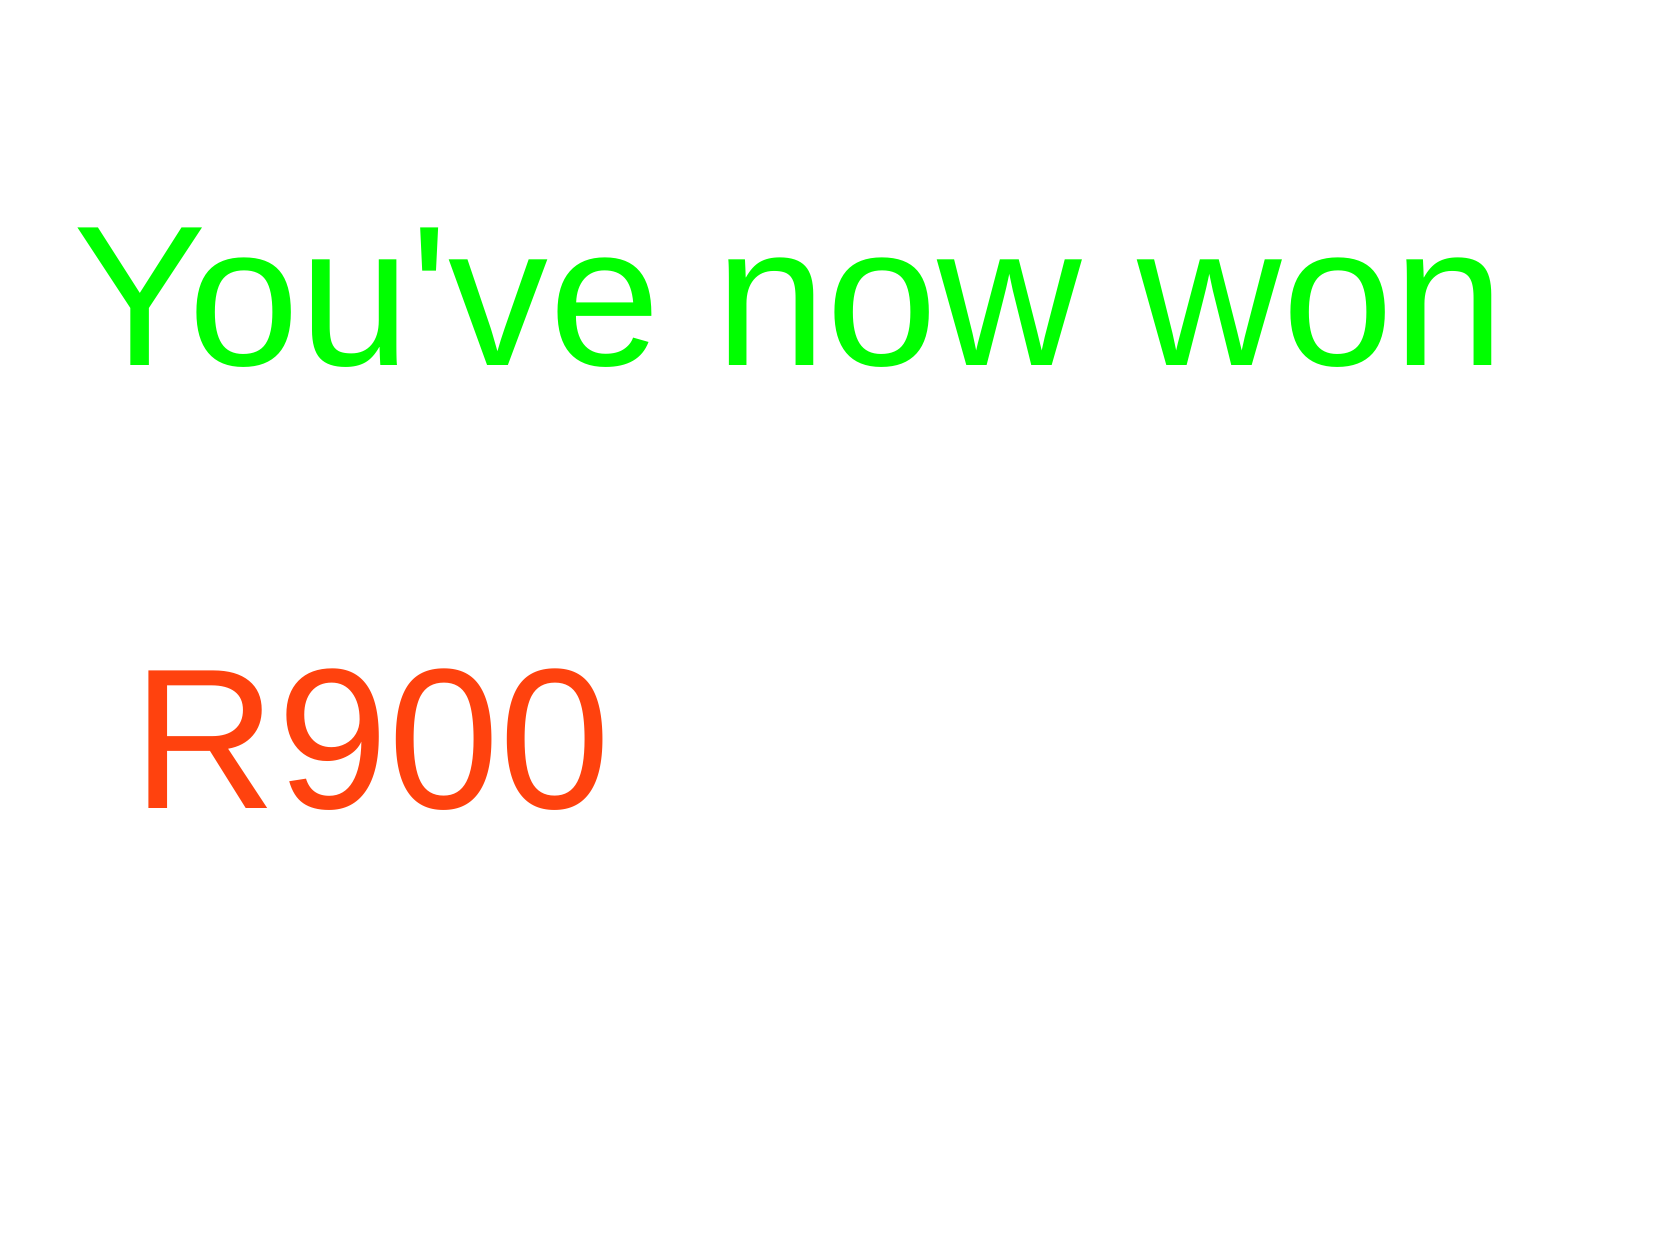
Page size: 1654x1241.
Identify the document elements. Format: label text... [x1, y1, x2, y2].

text_box R900 [118, 620, 1182, 859]
text_box You've now won [59, 177, 1625, 416]
